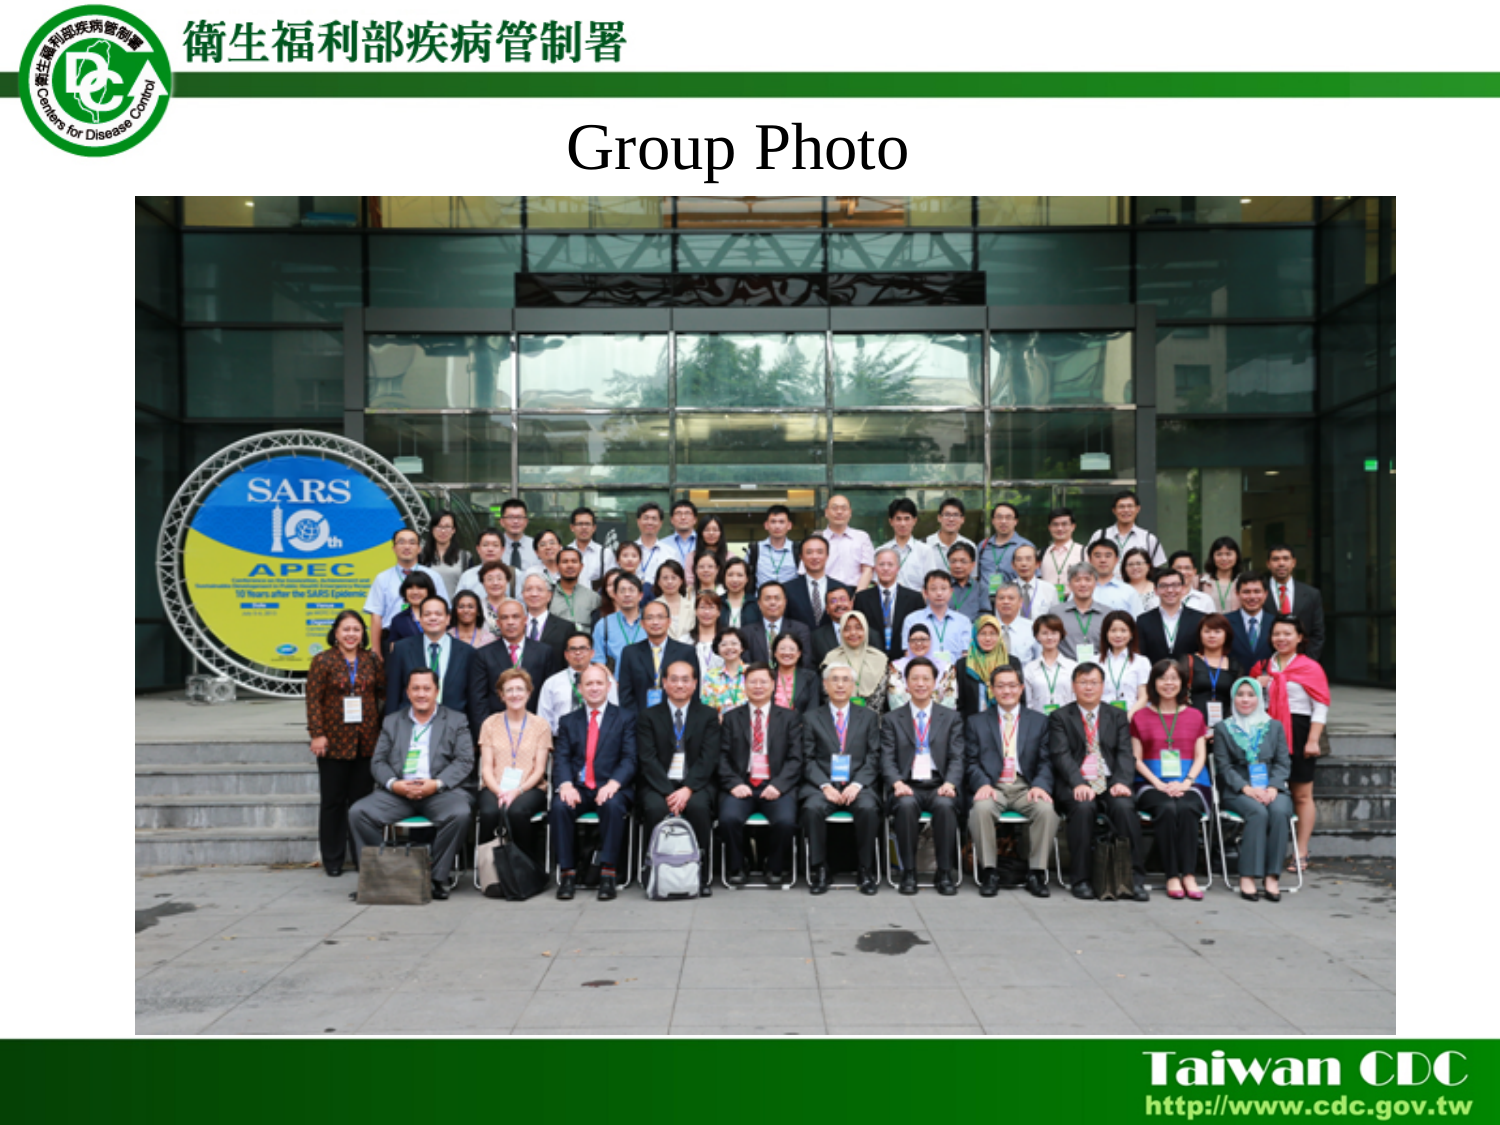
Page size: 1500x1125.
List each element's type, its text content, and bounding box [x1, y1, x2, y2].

picture [135, 196, 1396, 1035]
title Group Photo [101, 78, 1377, 209]
